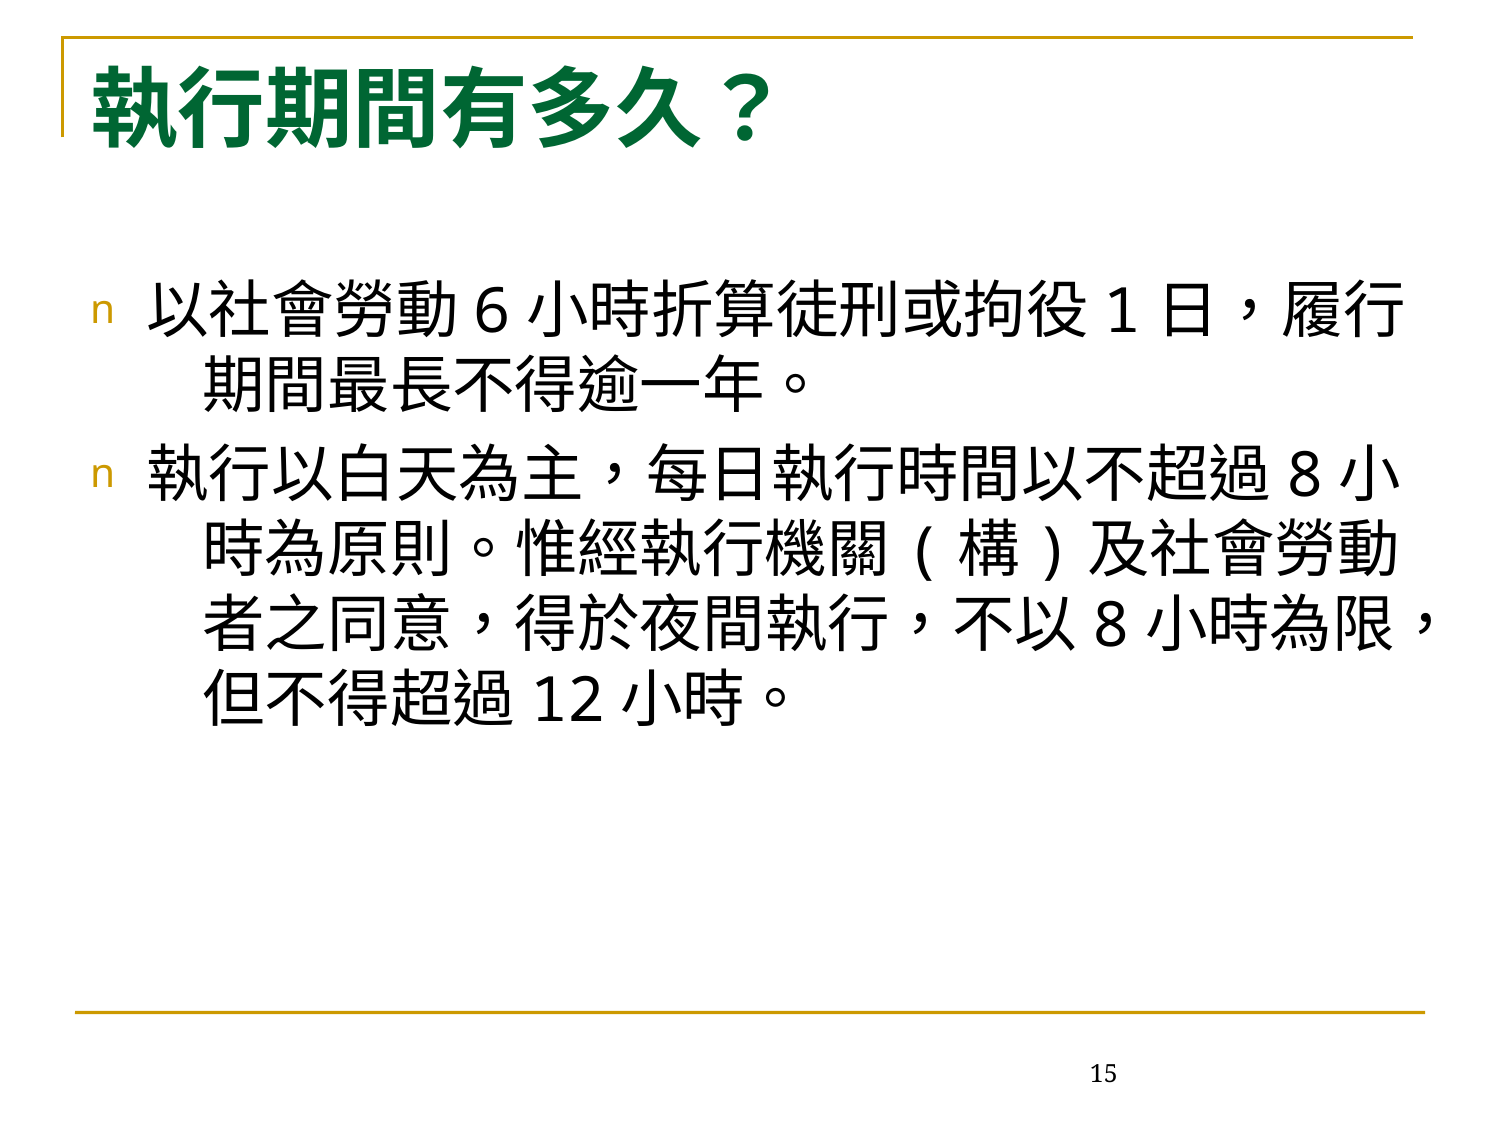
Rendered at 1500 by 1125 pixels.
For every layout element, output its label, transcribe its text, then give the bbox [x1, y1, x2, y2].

title 執行期間有多久？ [75, 45, 1426, 233]
list 以社會勞動6小時折算徒刑或拘役1日，履行期間最長不得逾一年。 執行以白天為主，每日執行時間以不超過8小時為原則。惟經執行機關(構)及社會勞動者之同意，得於夜間執行，不以8小時為限，但不得超過12小時。 [75, 262, 1426, 1006]
text_box [1074, 1024, 1426, 1100]
